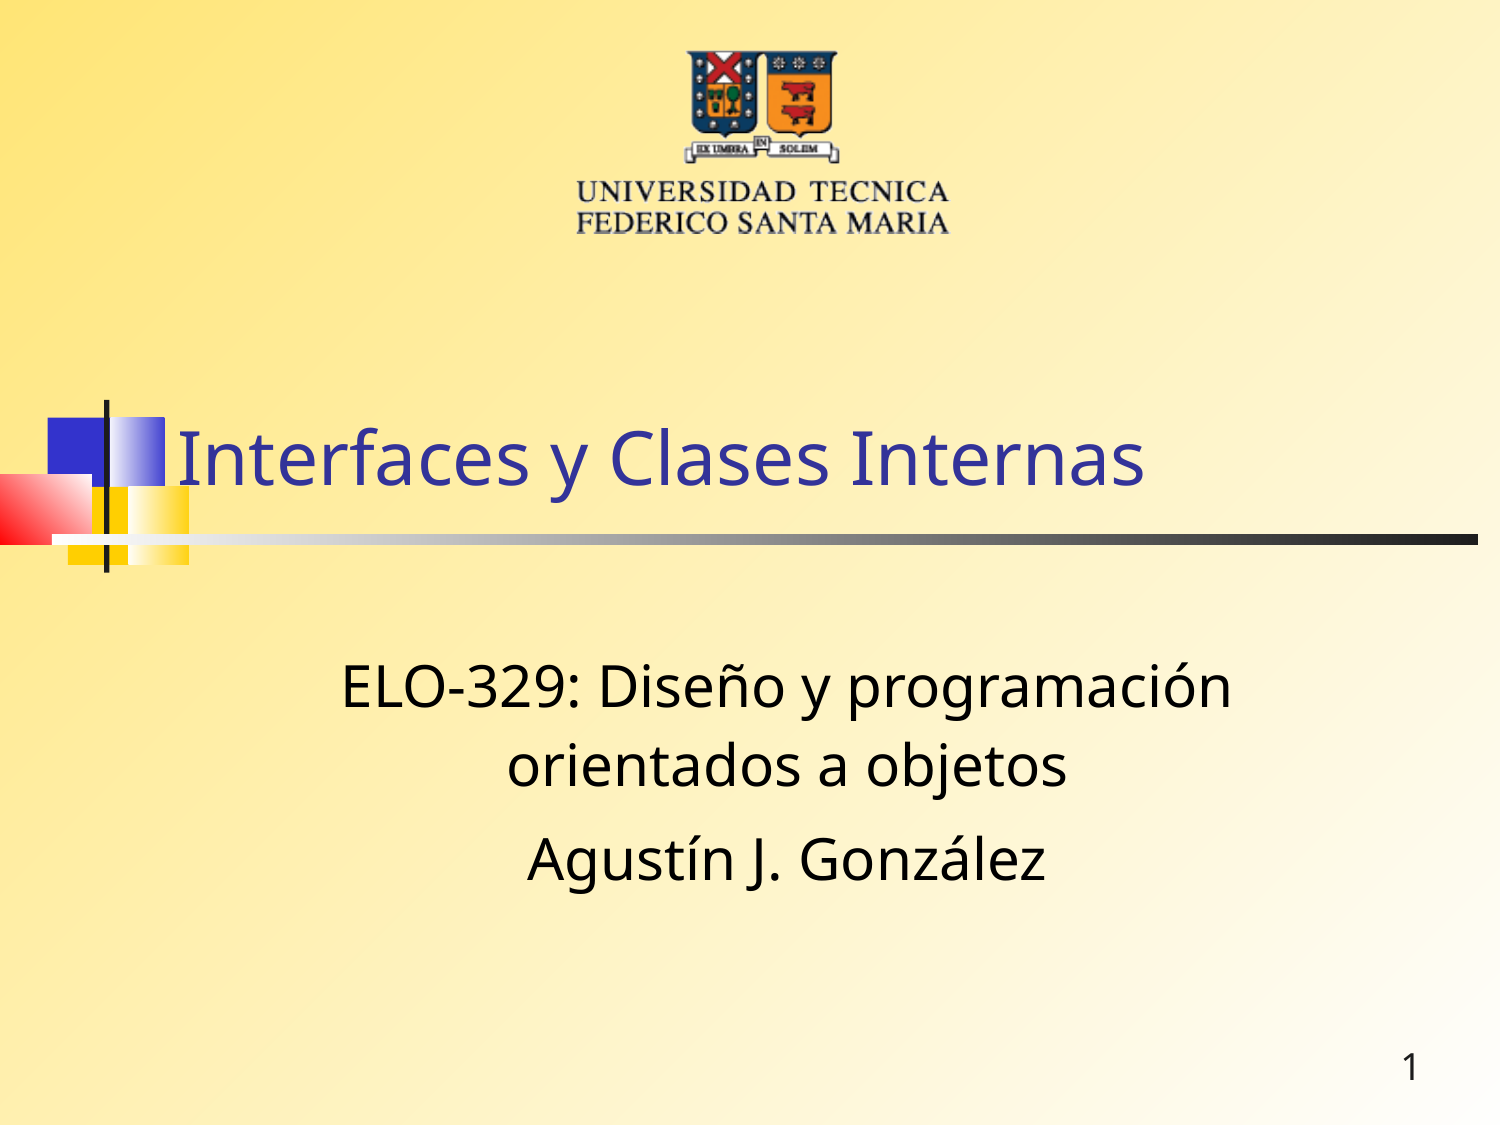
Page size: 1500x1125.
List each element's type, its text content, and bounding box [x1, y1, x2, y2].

subtitle ELO-329: Diseño y programación orientados a objetos Agustín J. González [225, 637, 1276, 926]
picture [575, 50, 951, 234]
title Interfaces y Clases Internas [162, 274, 1438, 515]
